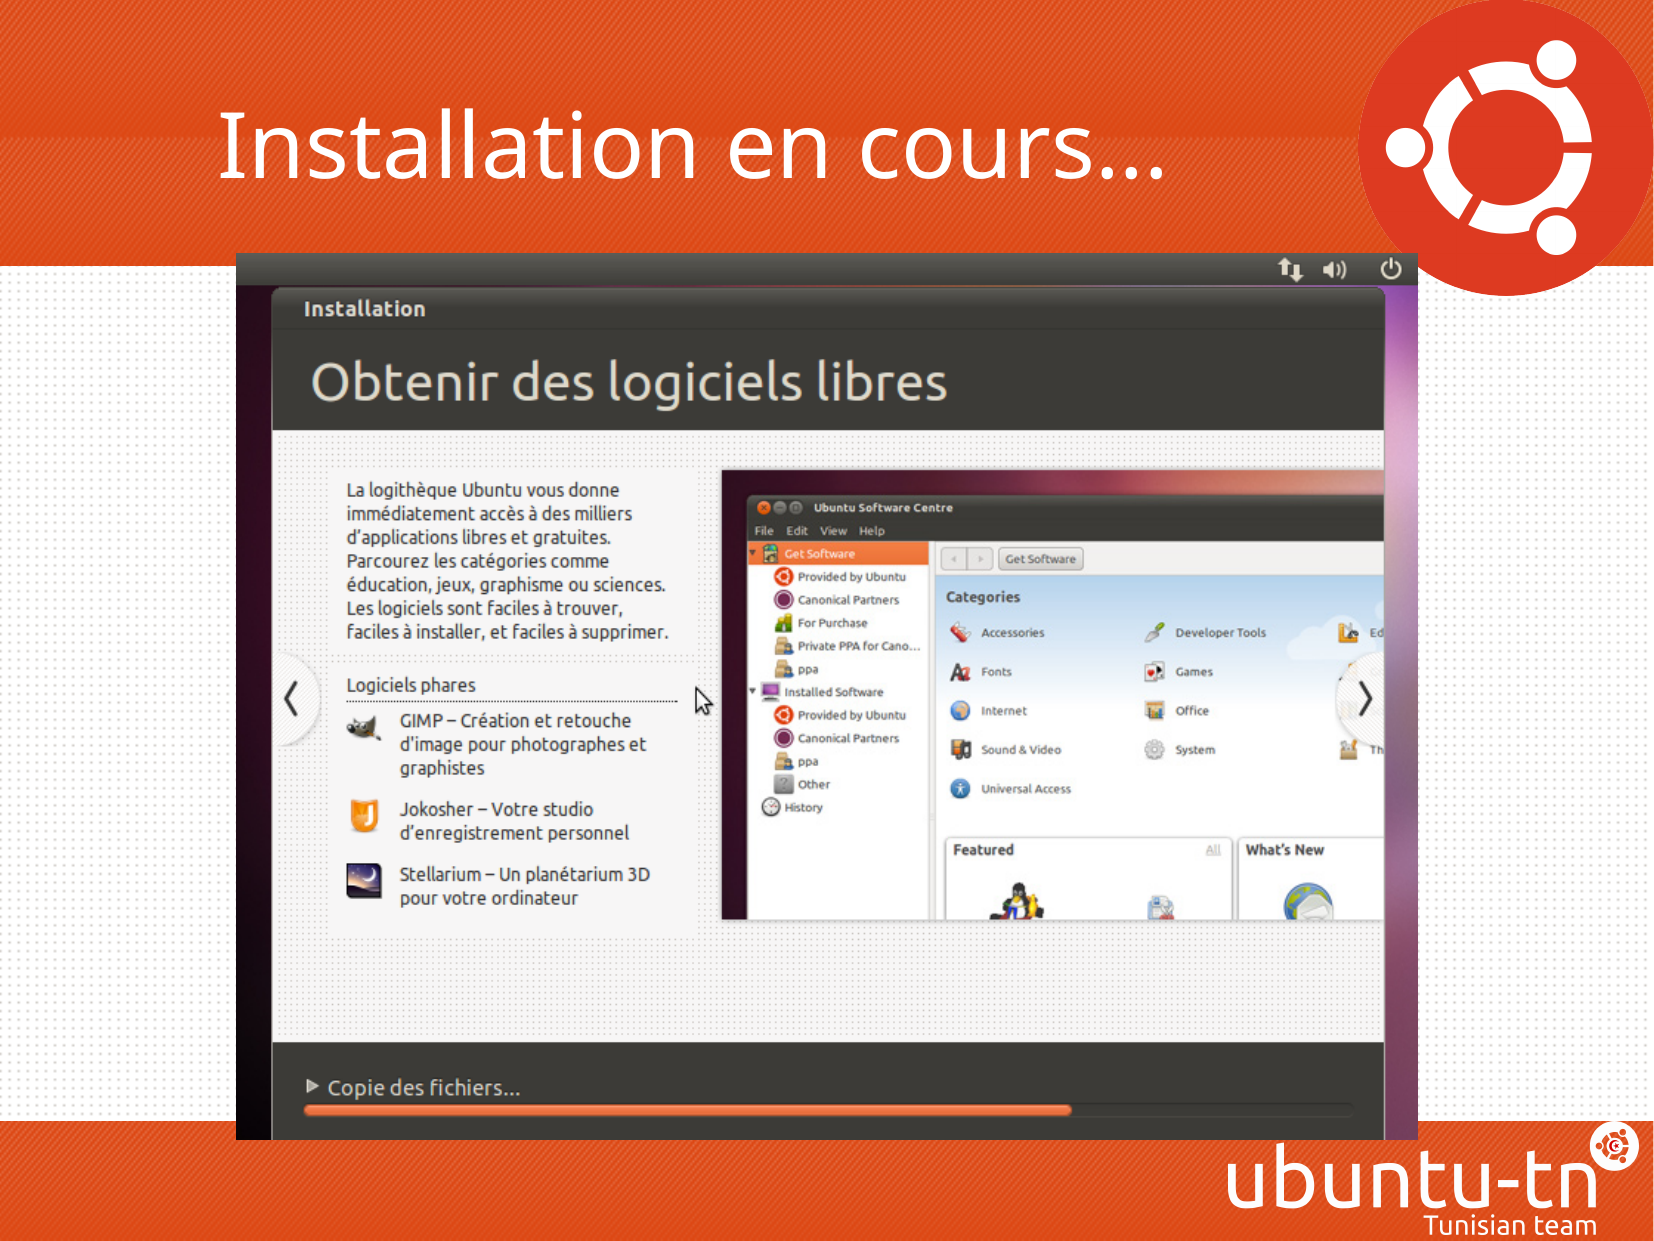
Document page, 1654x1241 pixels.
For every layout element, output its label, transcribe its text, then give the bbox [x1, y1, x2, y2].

picture [0, 0, 1654, 1241]
title Installation en cours... [29, 36, 1359, 250]
